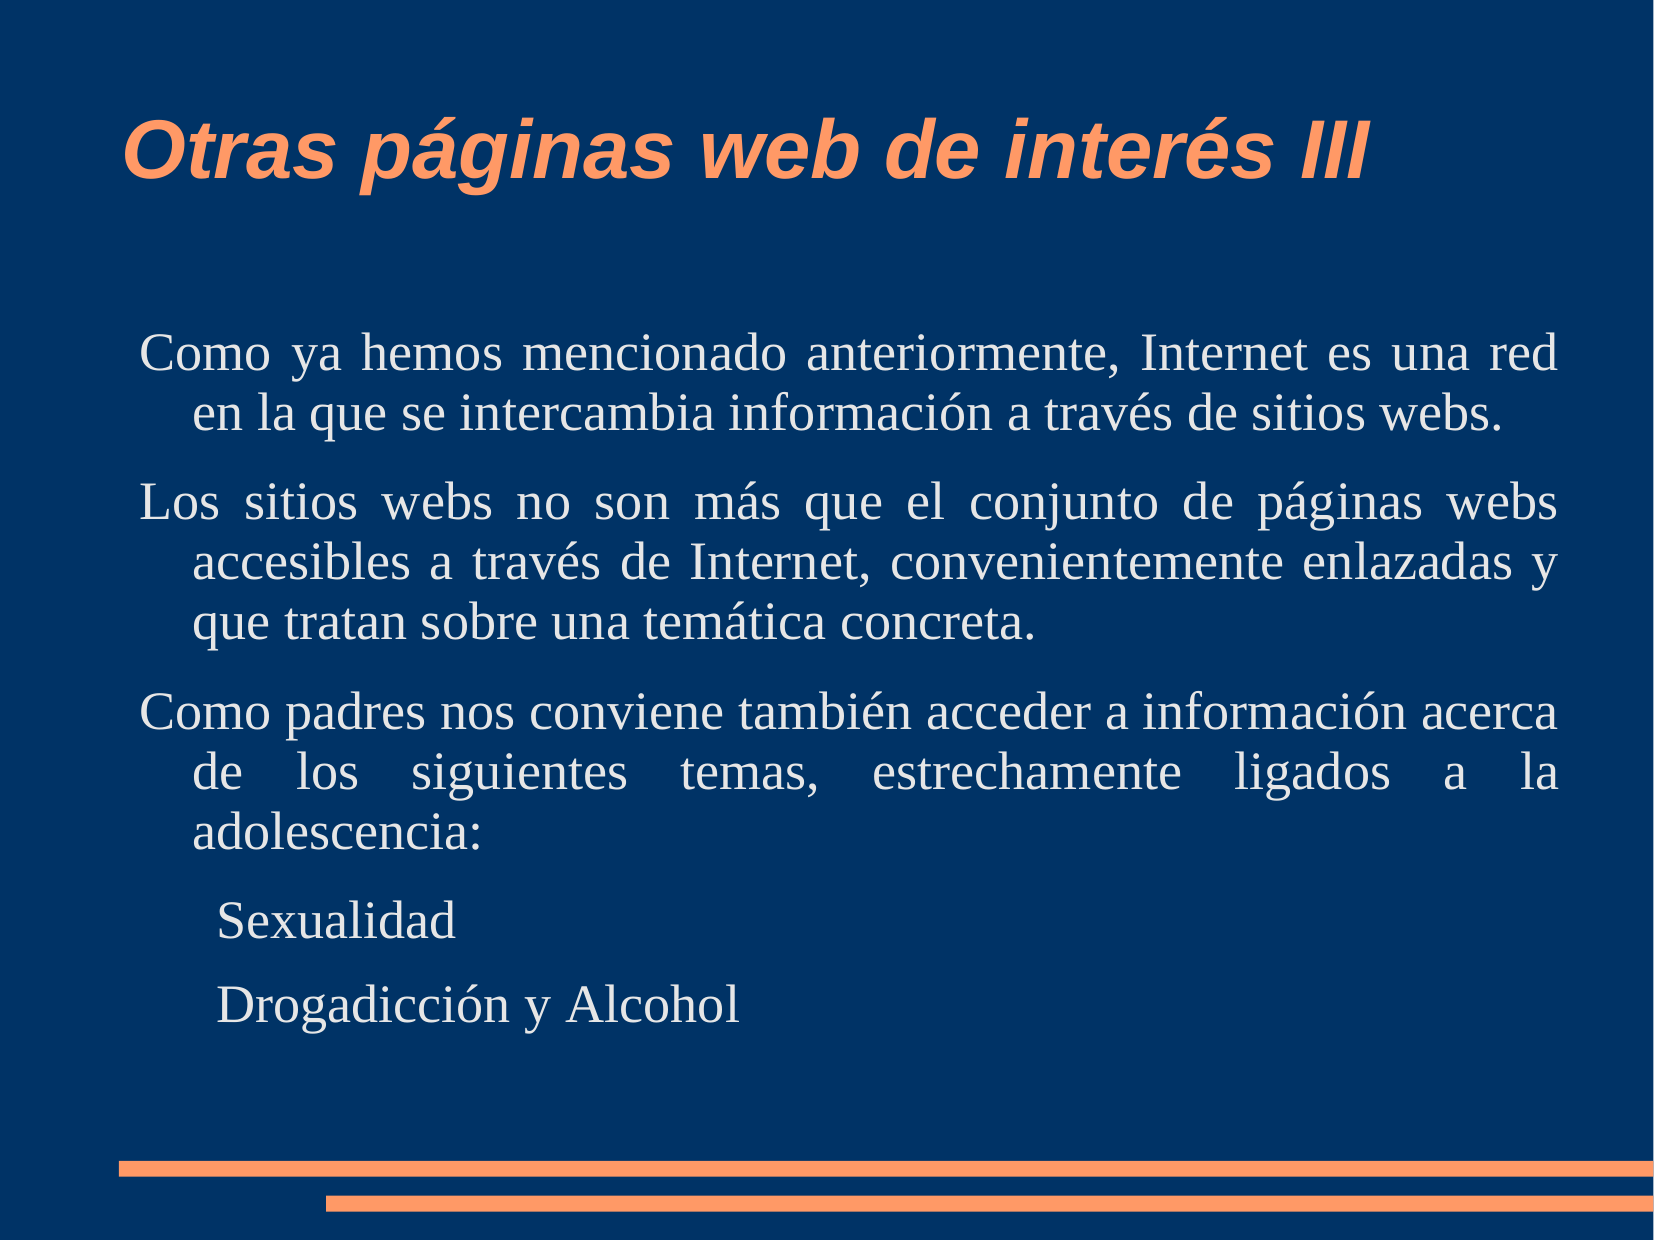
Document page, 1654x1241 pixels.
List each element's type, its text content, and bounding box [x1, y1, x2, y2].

title Otras páginas web de interés III [121, 53, 1534, 246]
list Como ya hemos mencionado anteriormente, Internet es una red en la que se intercambia información a través de sitios webs. Los sitios webs no son más que el conjunto de páginas webs accesibles a través de Internet, convenientemente enlazadas y que tratan sobre una temática concreta. Como padres nos conviene también acceder a información acerca de los siguientes temas, estrechamente ligados a la adolescencia: Sexualidad Drogadicción y Alcohol [121, 322, 1561, 1155]
